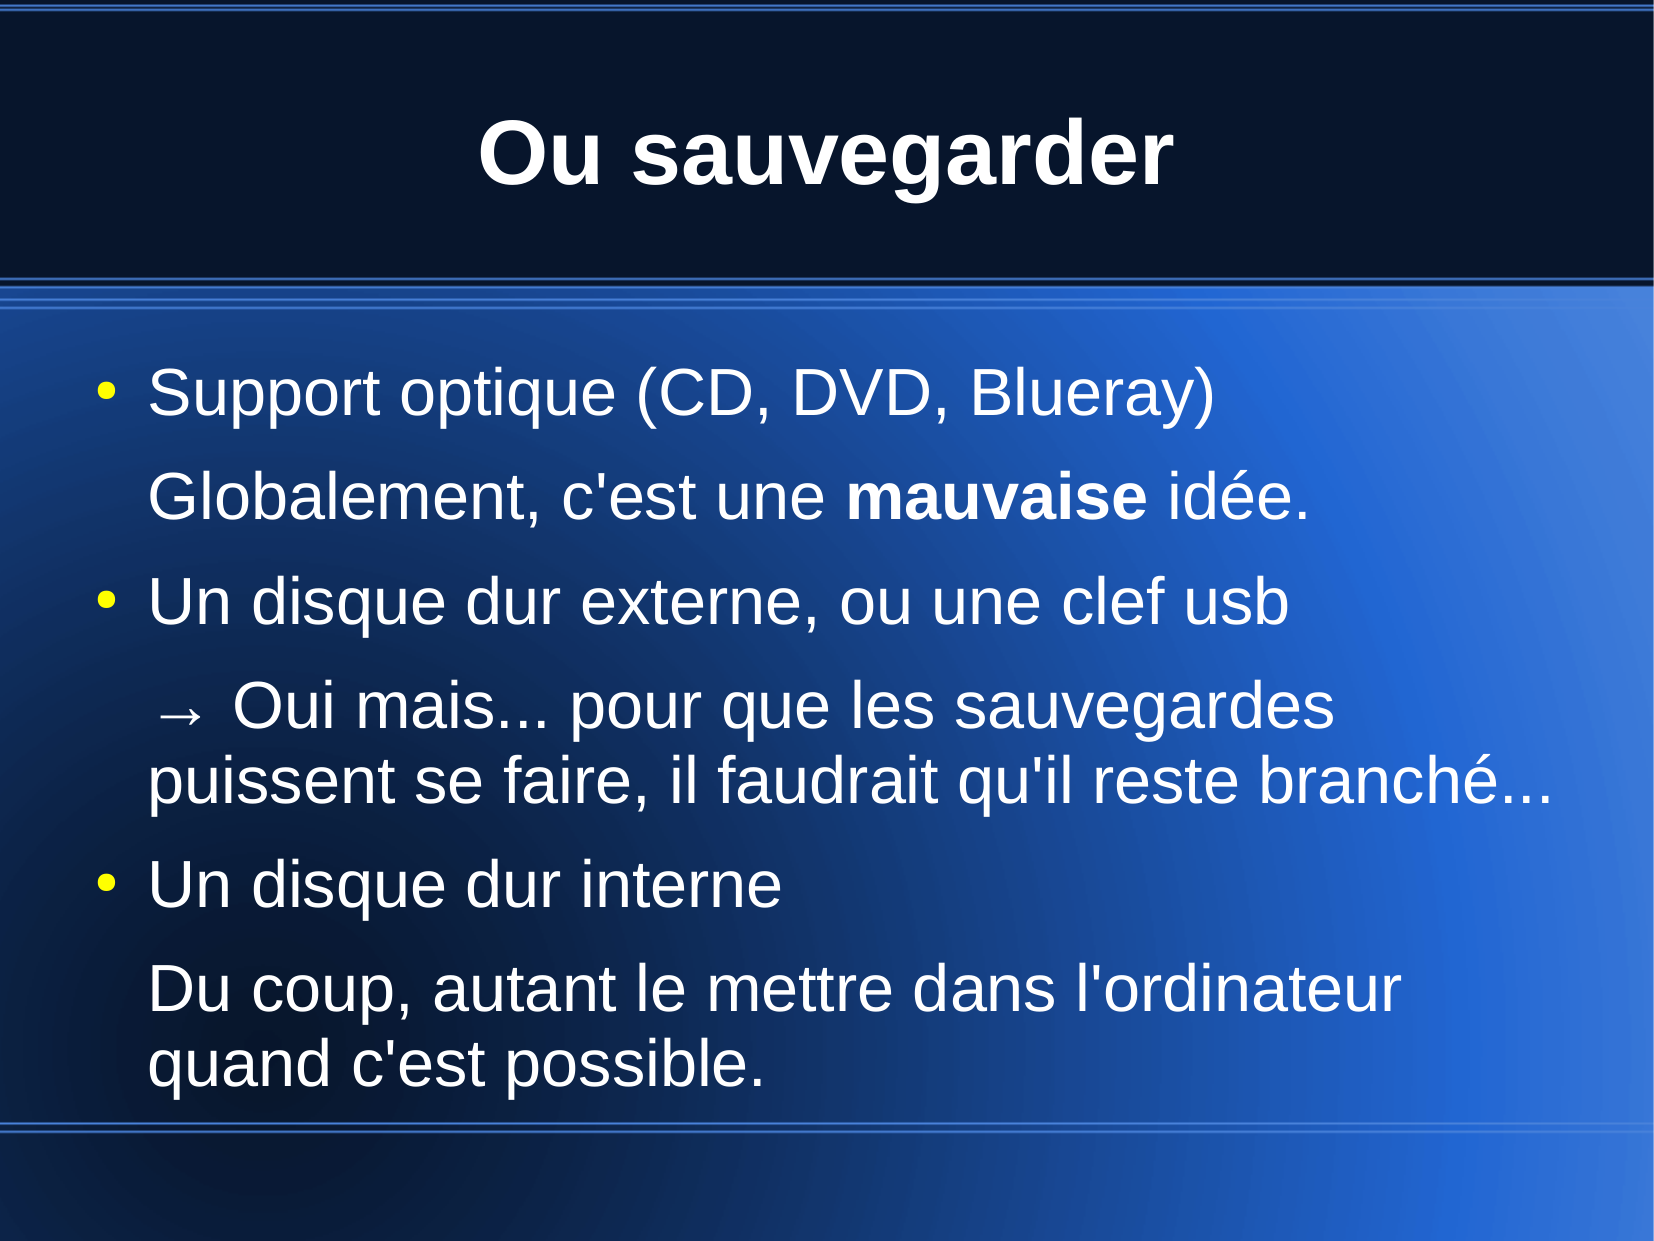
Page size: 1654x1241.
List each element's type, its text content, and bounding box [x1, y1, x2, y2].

list Support optique (CD, DVD, Blueray) Globalement, c'est une mauvaise idée. Un disque dur externe, ou une clef usb → Oui mais... pour que les sauvegardes puissent se faire, il faudrait qu'il reste branché... Un disque dur interne Du coup, autant le mettre dans l'ordinateur quand c'est possible. [76, 355, 1565, 1174]
title Ou sauvegarder [82, 49, 1571, 257]
picture [0, 0, 1654, 1241]
